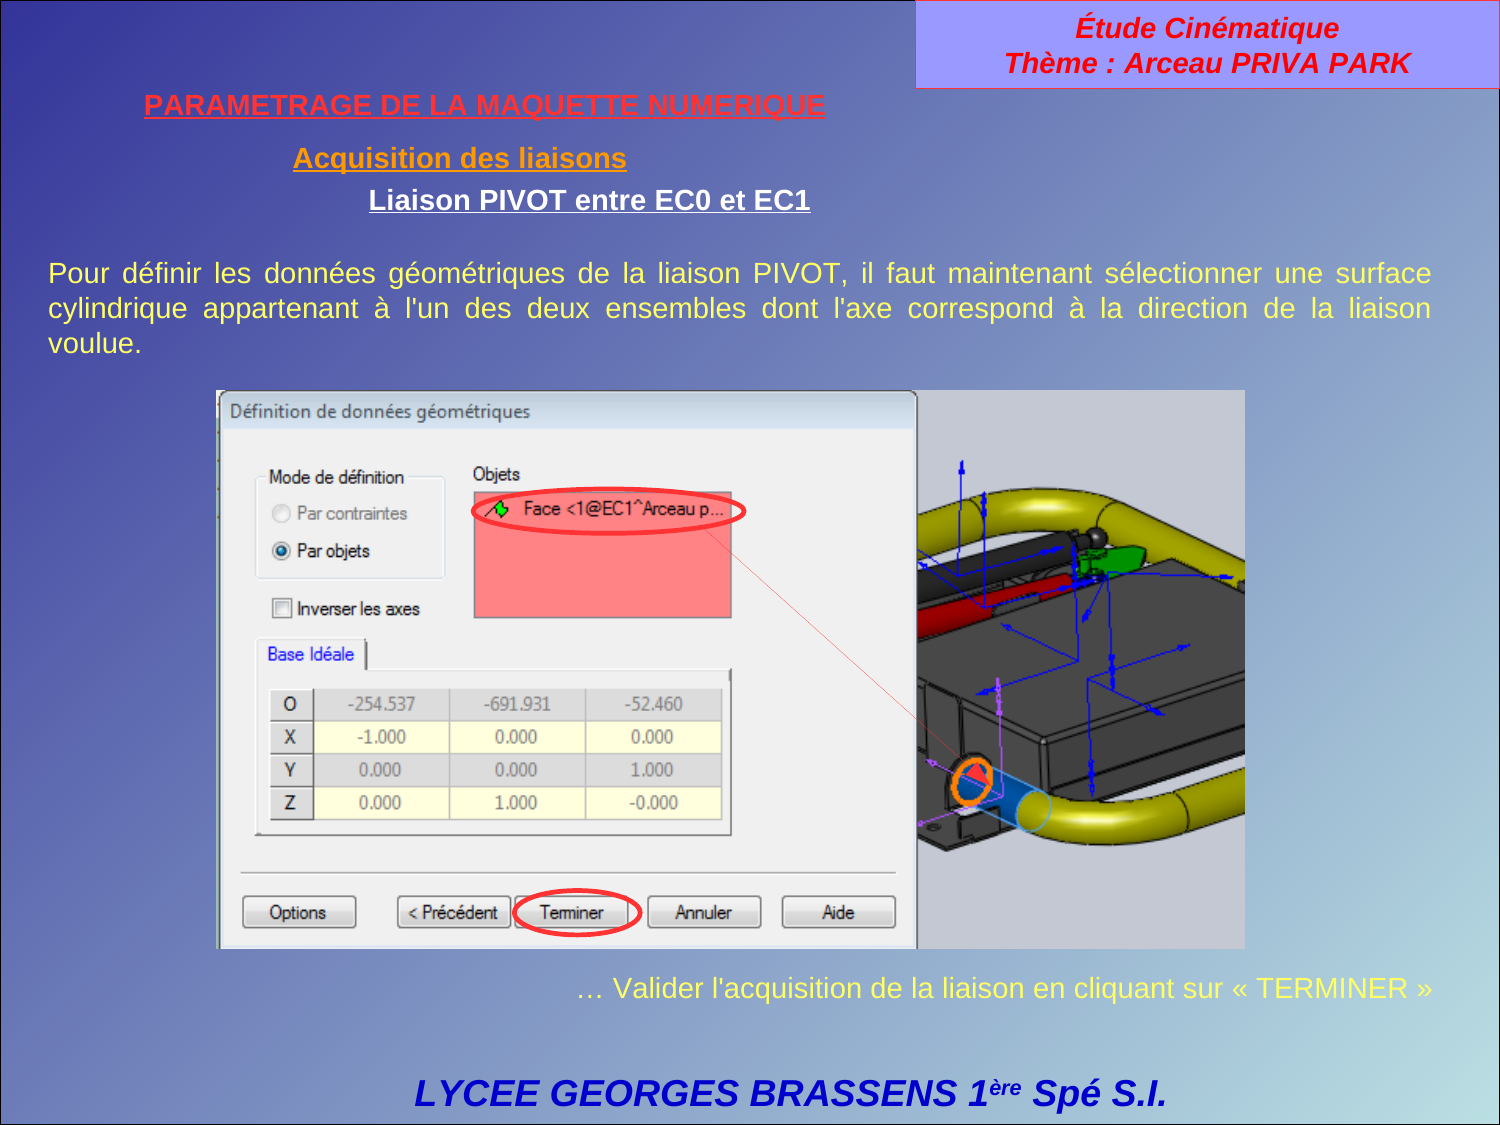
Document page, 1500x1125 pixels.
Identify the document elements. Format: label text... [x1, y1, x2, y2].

text_box PARAMETRAGE DE LA MAQUETTE NUMERIQUE [129, 78, 842, 129]
text_box … Valider l'acquisition de la liaison en cliquant sur « TERMINER » [33, 961, 1449, 1013]
text_box Pour définir les données géométriques de la liaison PIVOT, il faut maintenant sélectionner une surface cylindrique appartenant à l'un des deux ensembles dont l'axe correspond à la direction de la liaison voulue. [33, 246, 1449, 368]
picture [216, 390, 1245, 949]
text_box Acquisition des liaisons [277, 131, 643, 183]
text_box Liaison PIVOT entre EC0 et EC1 [353, 173, 826, 224]
